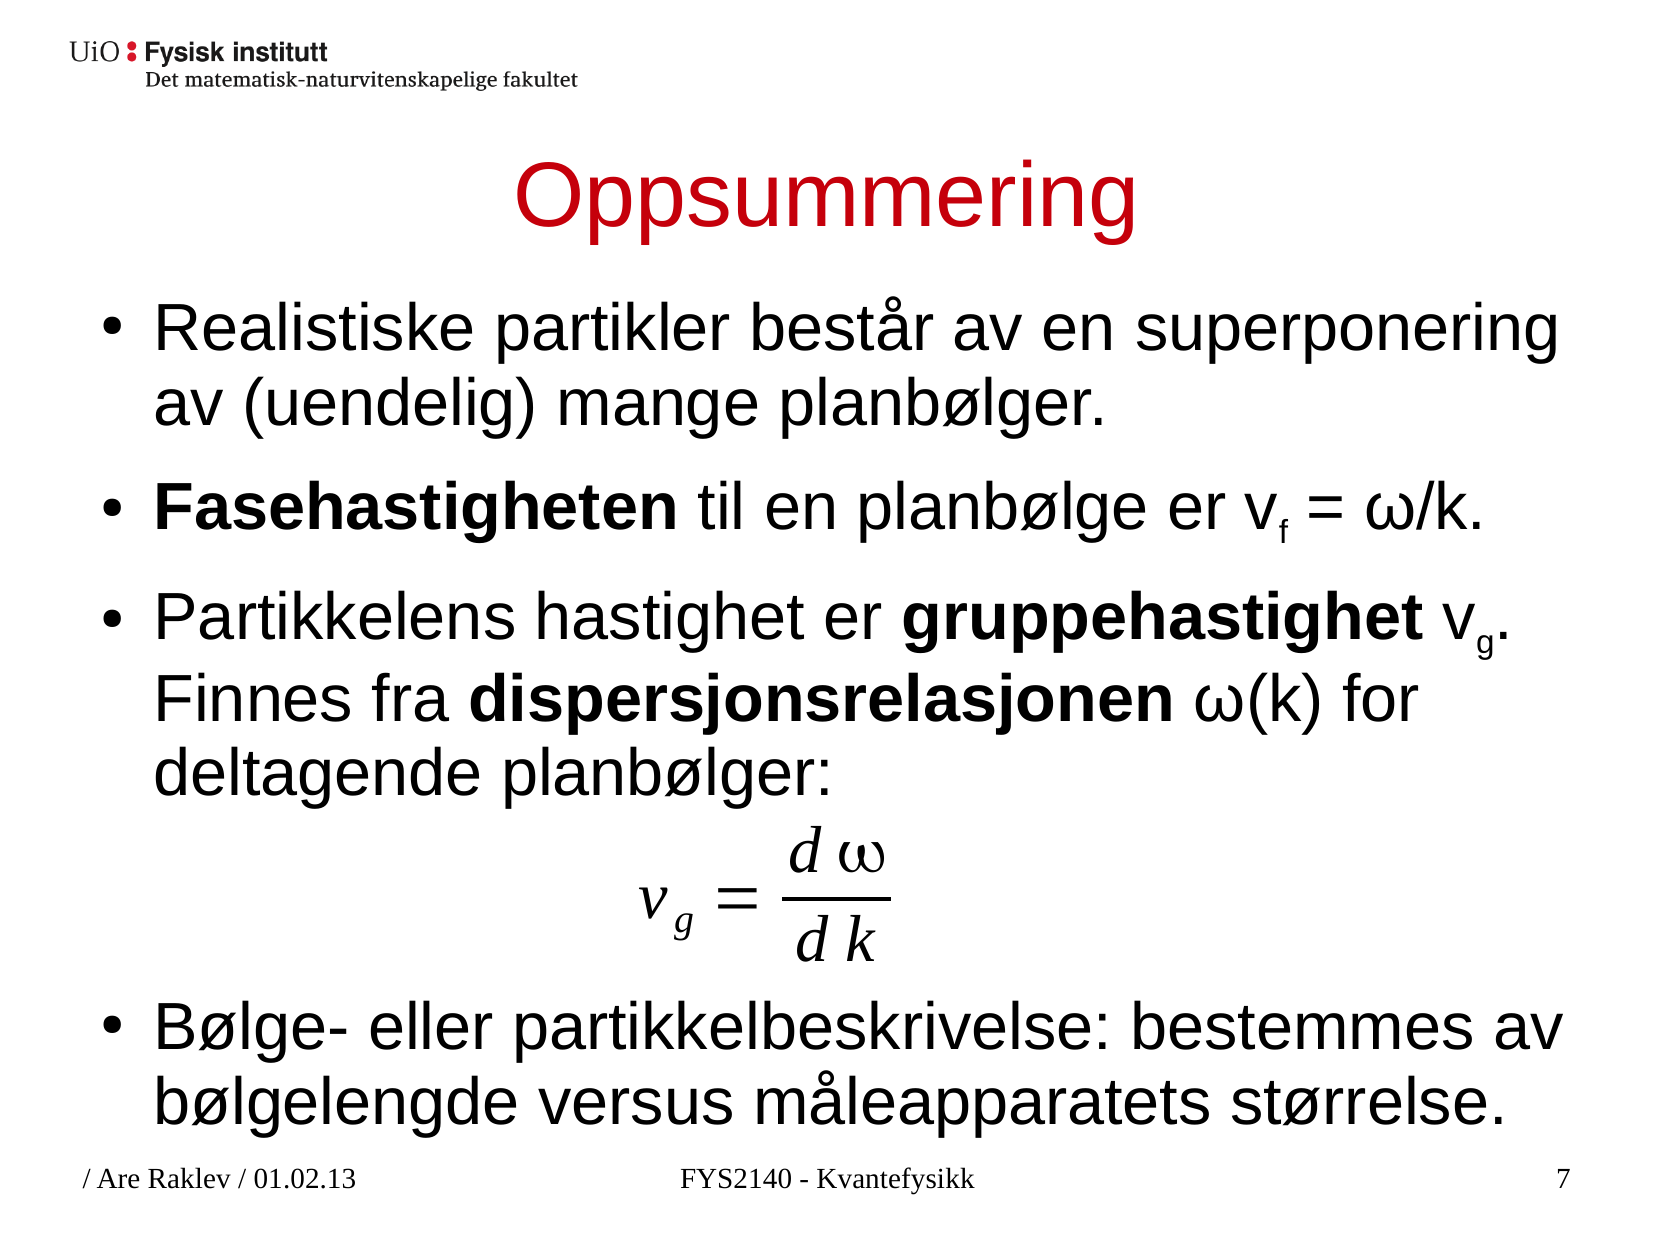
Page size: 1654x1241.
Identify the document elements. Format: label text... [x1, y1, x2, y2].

list Realistiske partikler består av en superponering av (uendelig) mange planbølger. Fasehastigheten til en planbølge er vf = ω/k. Partikkelens hastighet er gruppehastighet vg. Finnes fra dispersjonsrelasjonen ω(k) for deltagende planbølger: Bølge- eller partikkelbeskrivelse: bestemmes av bølgelengde versus måleapparatets størrelse. [82, 290, 1576, 1137]
chart [630, 811, 901, 978]
picture [68, 37, 581, 93]
title Oppsummering [82, 90, 1571, 290]
